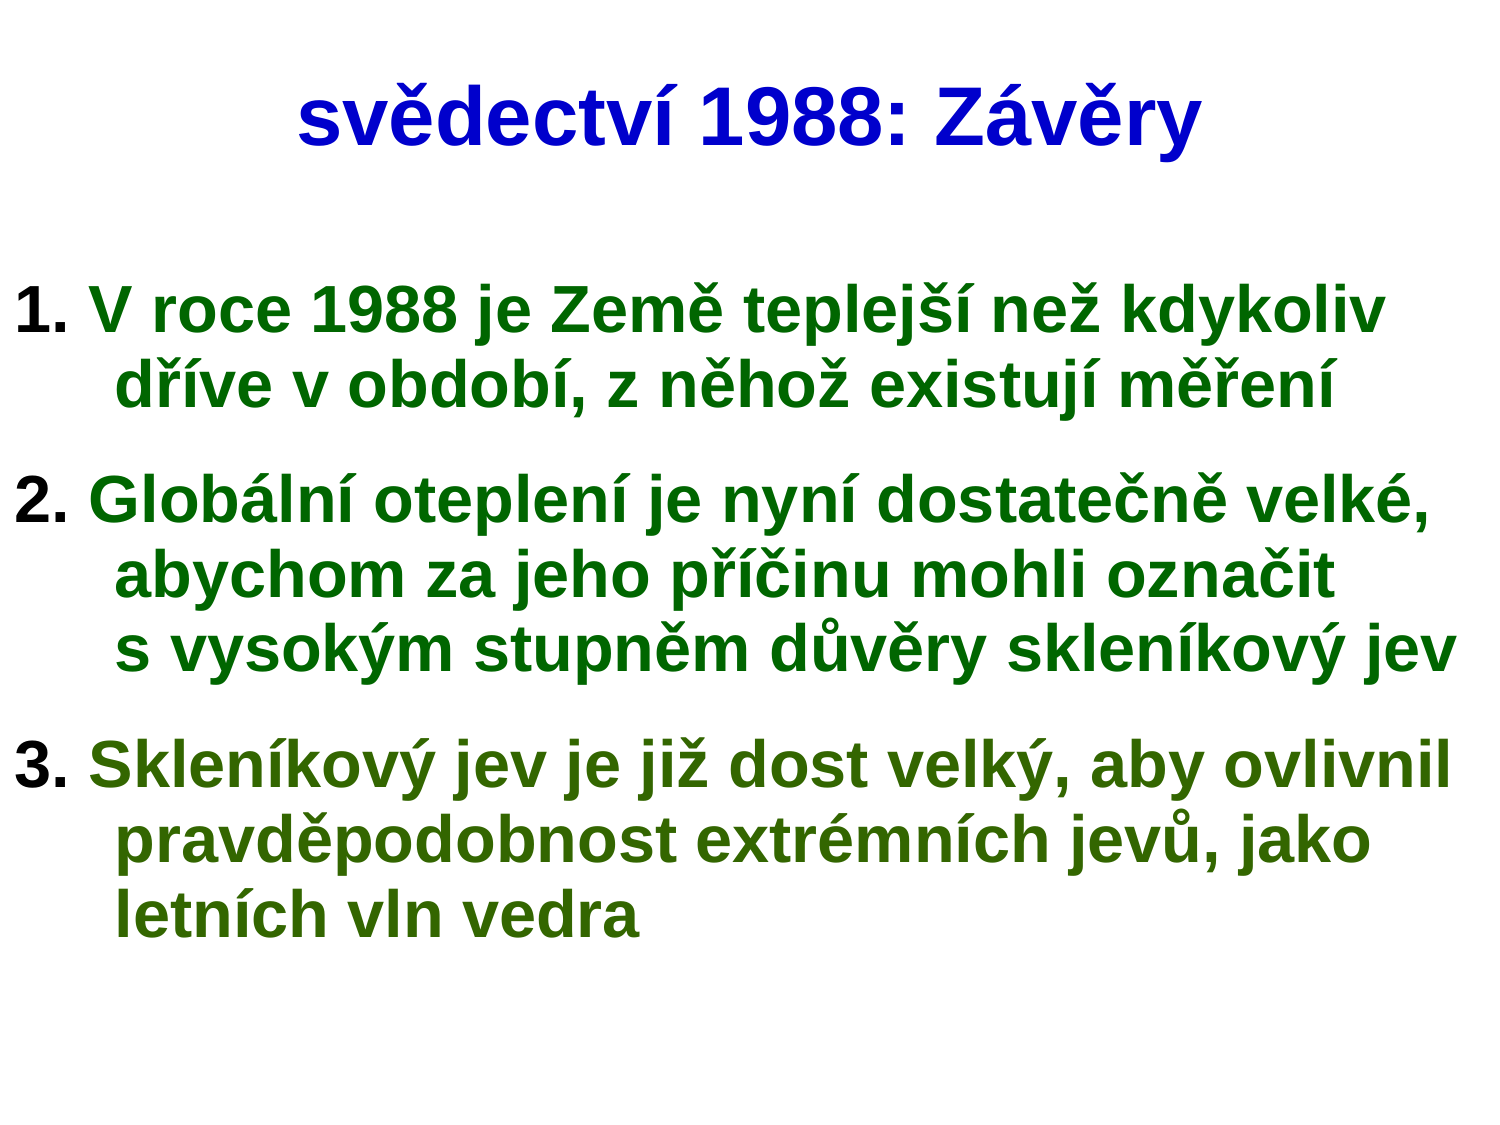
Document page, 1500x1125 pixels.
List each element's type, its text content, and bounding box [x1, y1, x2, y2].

list svědectví 1988: Závěry 1. V roce 1988 je Země teplejší než kdykoliv dříve v období, z něhož existují měření 2. Globální oteplení je nyní dostatečně velké, abychom za jeho příčinu mohli označit s vysokým stupněm důvěry skleníkový jev 3. Skleníkový jev je již dost velký, aby ovlivnil pravděpodobnost extrémních jevů, jako letních vln vedra [0, 62, 1500, 1063]
